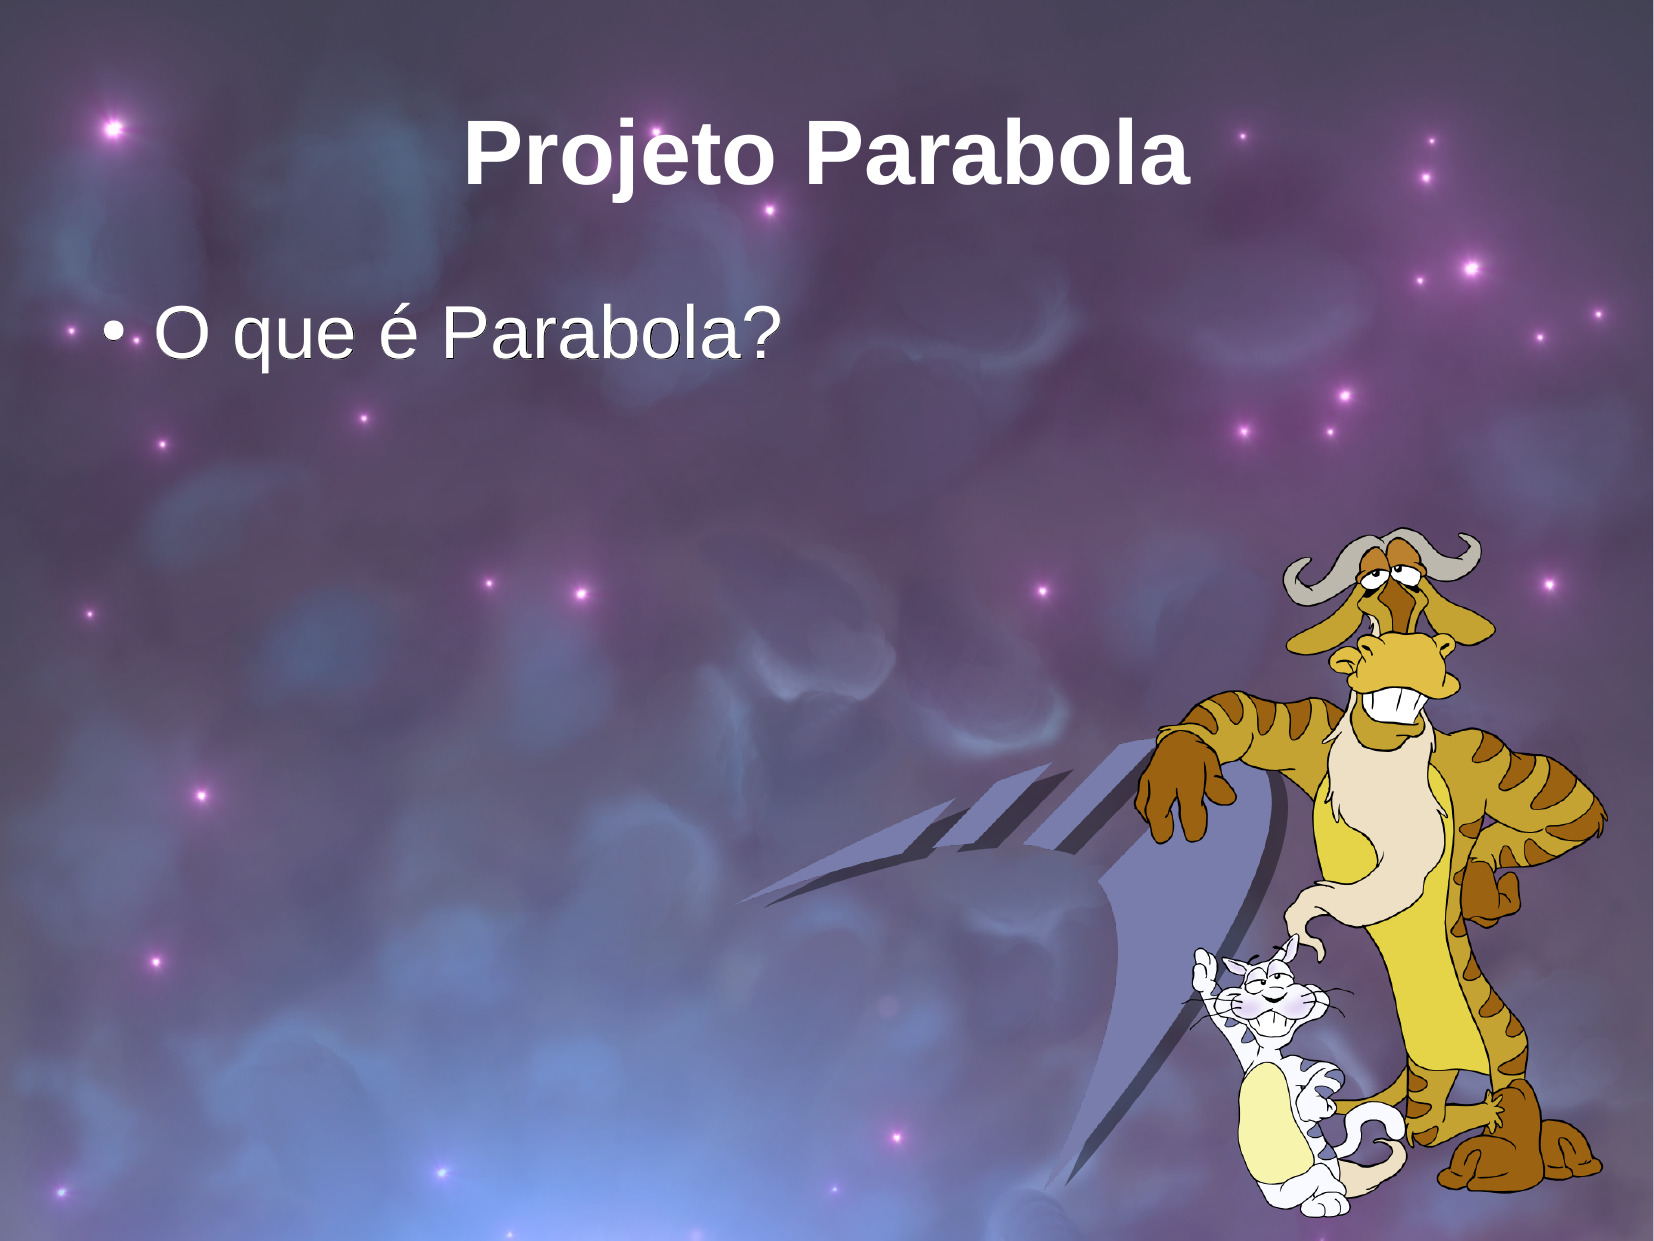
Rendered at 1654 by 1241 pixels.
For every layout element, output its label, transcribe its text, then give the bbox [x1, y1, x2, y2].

title Projeto Parabola [82, 45, 1571, 261]
picture [0, 0, 1654, 1241]
list O que é Parabola? [82, 290, 1252, 615]
